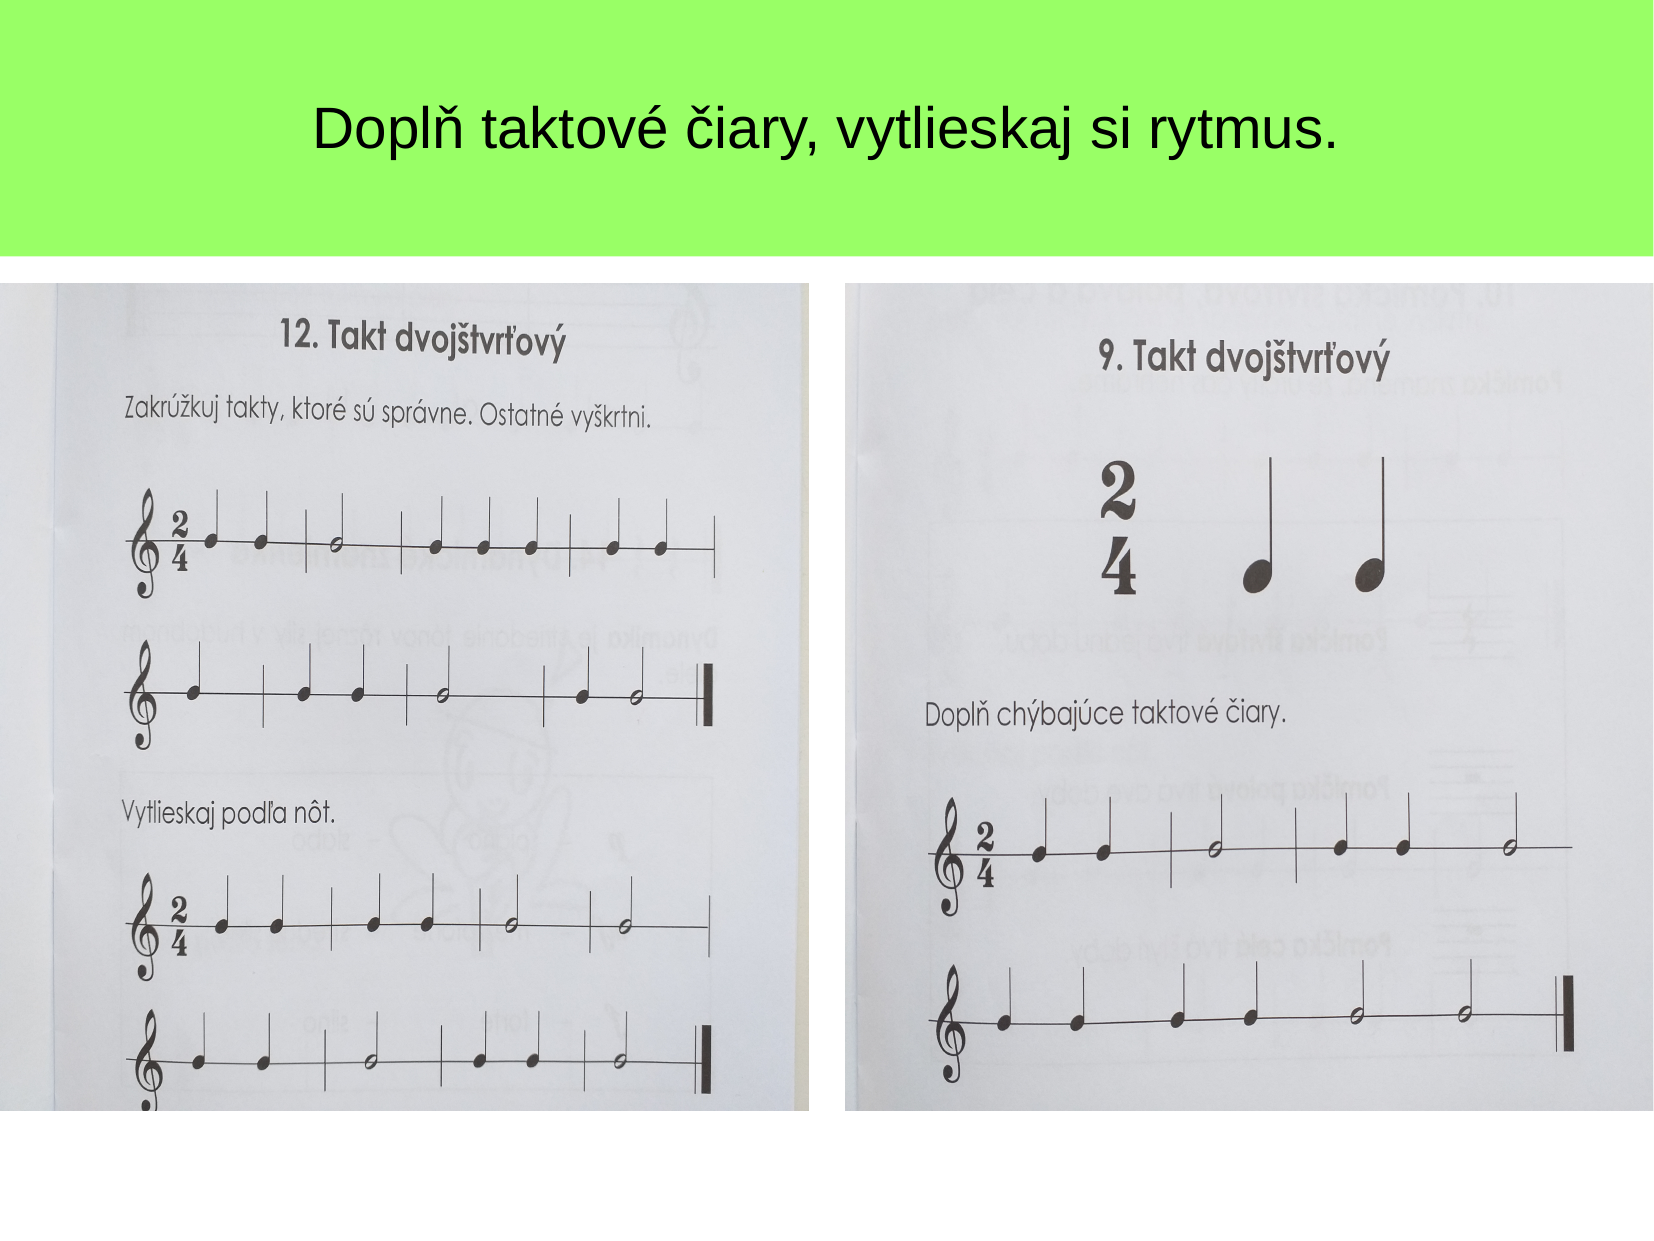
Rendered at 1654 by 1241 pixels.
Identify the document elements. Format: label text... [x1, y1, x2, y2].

title Doplň taktové čiary, vytlieskaj si rytmus. [0, 0, 1654, 257]
picture [0, 283, 809, 1111]
picture [845, 283, 1654, 1111]
